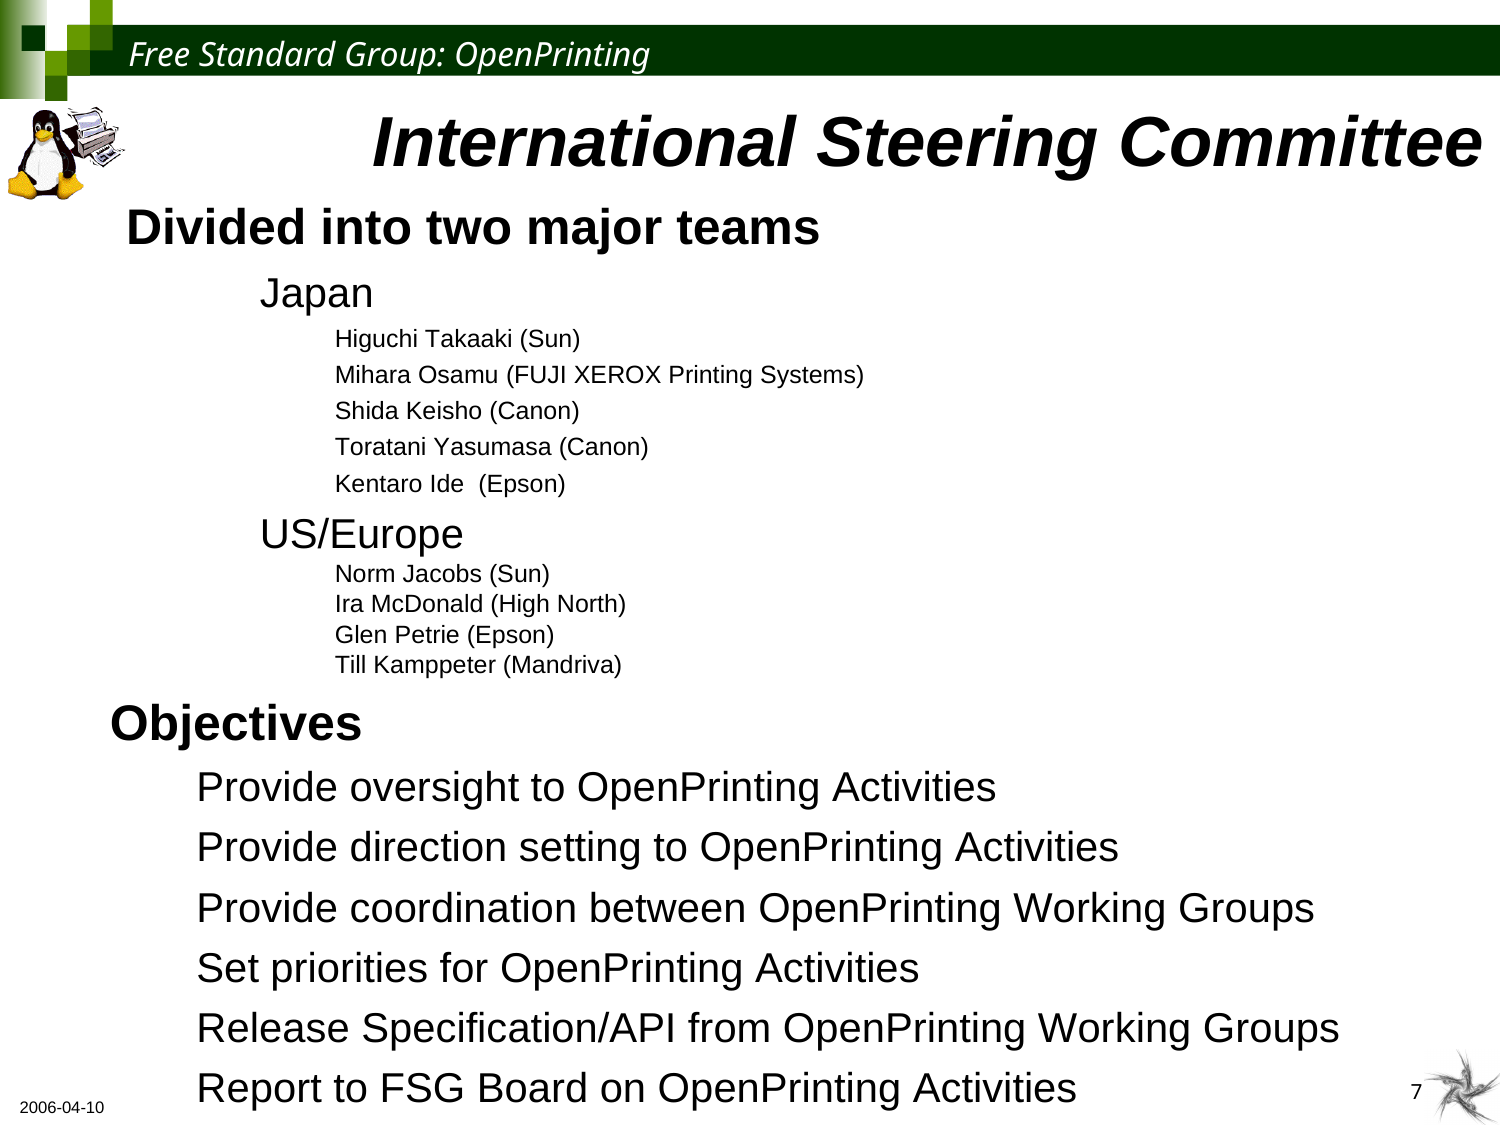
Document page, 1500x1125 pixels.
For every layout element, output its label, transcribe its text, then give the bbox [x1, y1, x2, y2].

picture [1424, 1115, 1500, 1125]
picture [0, 96, 133, 207]
list Divided into two major teams Japan Higuchi Takaaki (Sun) Mihara Osamu (FUJI XEROX Printing Systems) Shida Keisho (Canon) Toratani Yasumasa (Canon) Kentaro Ide (Epson) US/Europe Norm Jacobs (Sun) Ira McDonald (High North) Glen Petrie (Epson) Till Kamppeter (Mandriva) Objectives Provide oversight to OpenPrinting Activities Provide direction setting to OpenPrinting Activities Provide coordination between OpenPrinting Working Groups Set priorities for OpenPrinting Activities Release Specification/API from OpenPrinting Working Groups Report to FSG Board on OpenPrinting Activities [95, 179, 1500, 1115]
title International Steering Committee [157, 75, 1500, 204]
